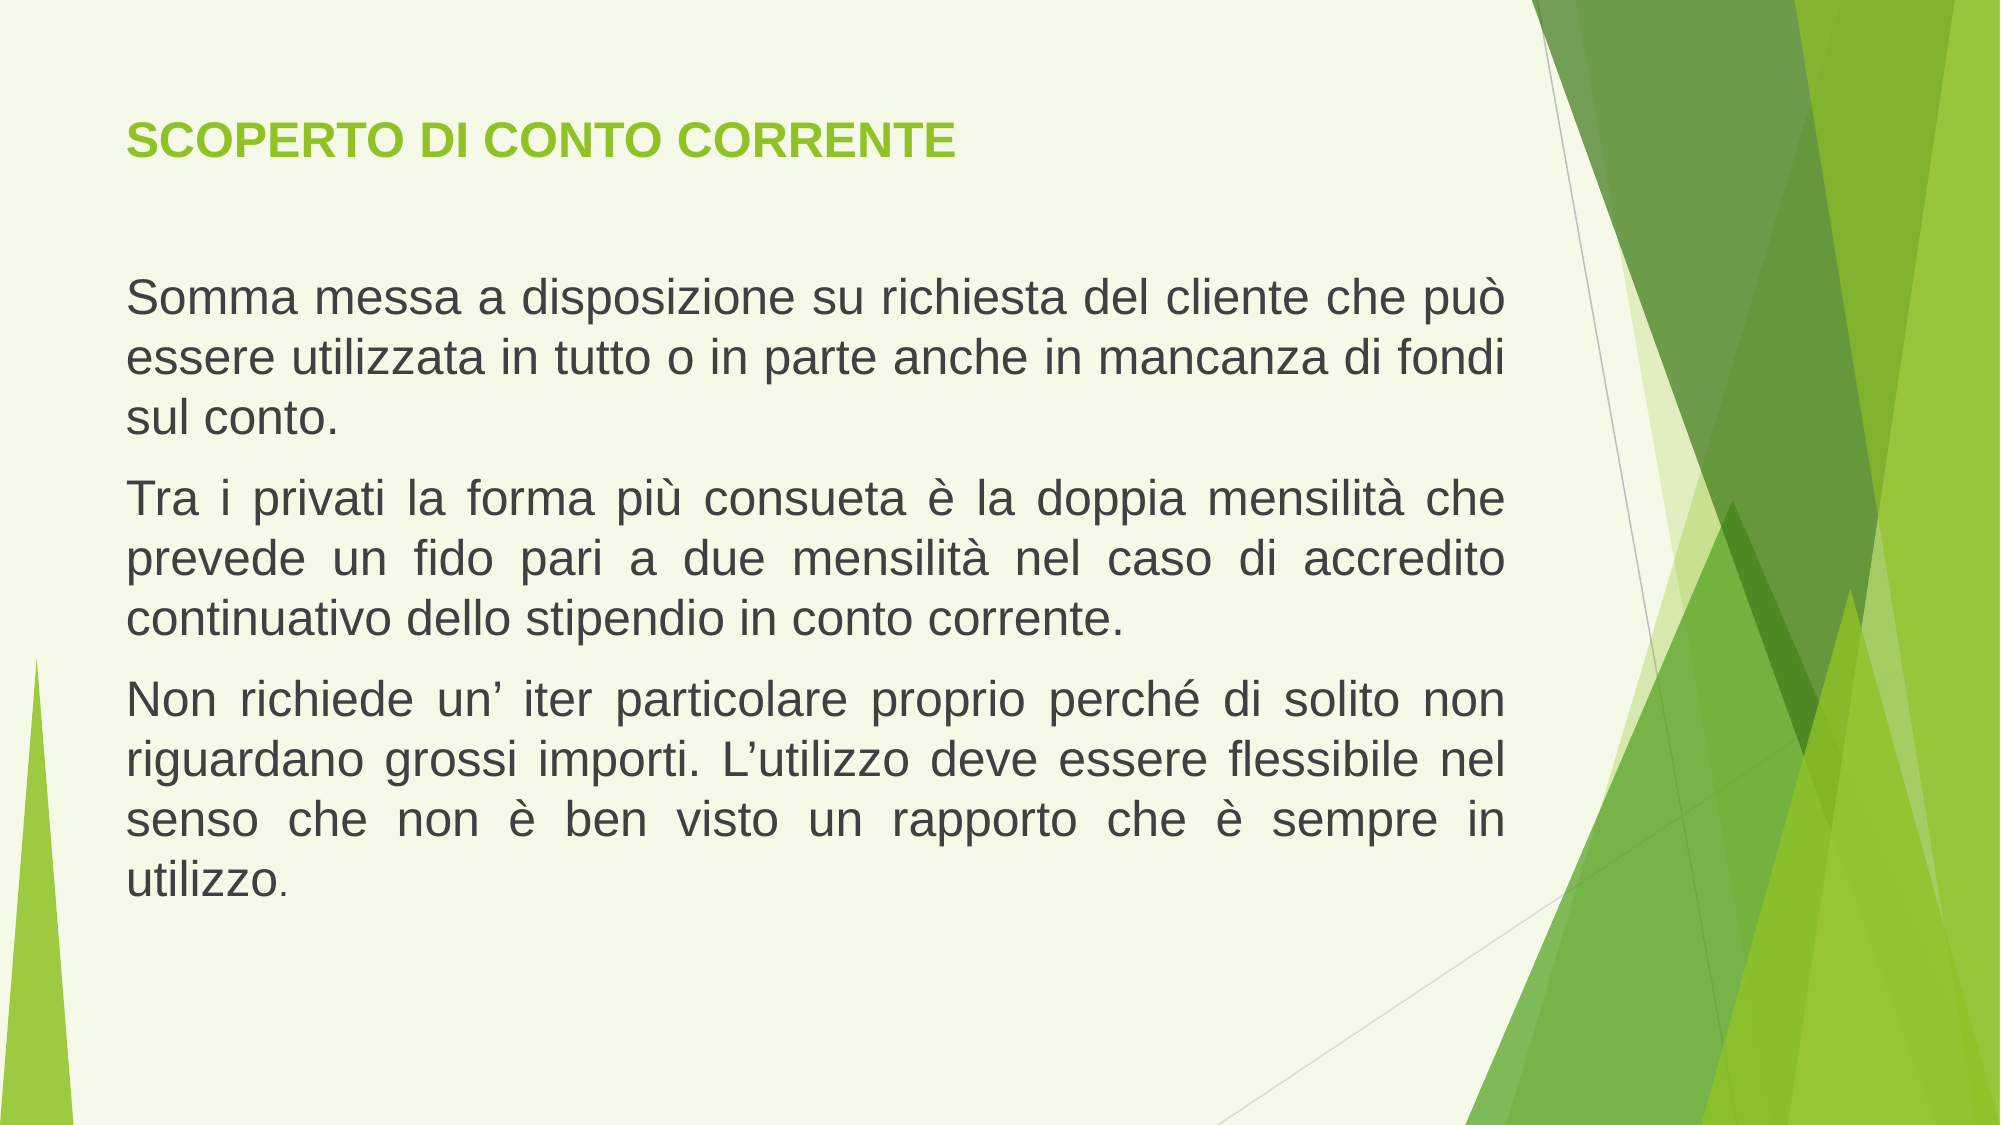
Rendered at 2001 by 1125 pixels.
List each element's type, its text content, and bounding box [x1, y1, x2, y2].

list Somma messa a disposizione su richiesta del cliente che può essere utilizzata in tutto o in parte anche in mancanza di fondi sul conto. Tra i privati la forma più consueta è la doppia mensilità che prevede un fido pari a due mensilità nel caso di accredito continuativo dello stipendio in conto corrente. Non richiede un’ iter particolare proprio perché di solito non riguardano grossi importi. L’utilizzo deve essere flessibile nel senso che non è ben visto un rapporto che è sempre in utilizzo. [111, 257, 1522, 1082]
title SCOPERTO DI CONTO CORRENTE [111, 99, 1522, 257]
